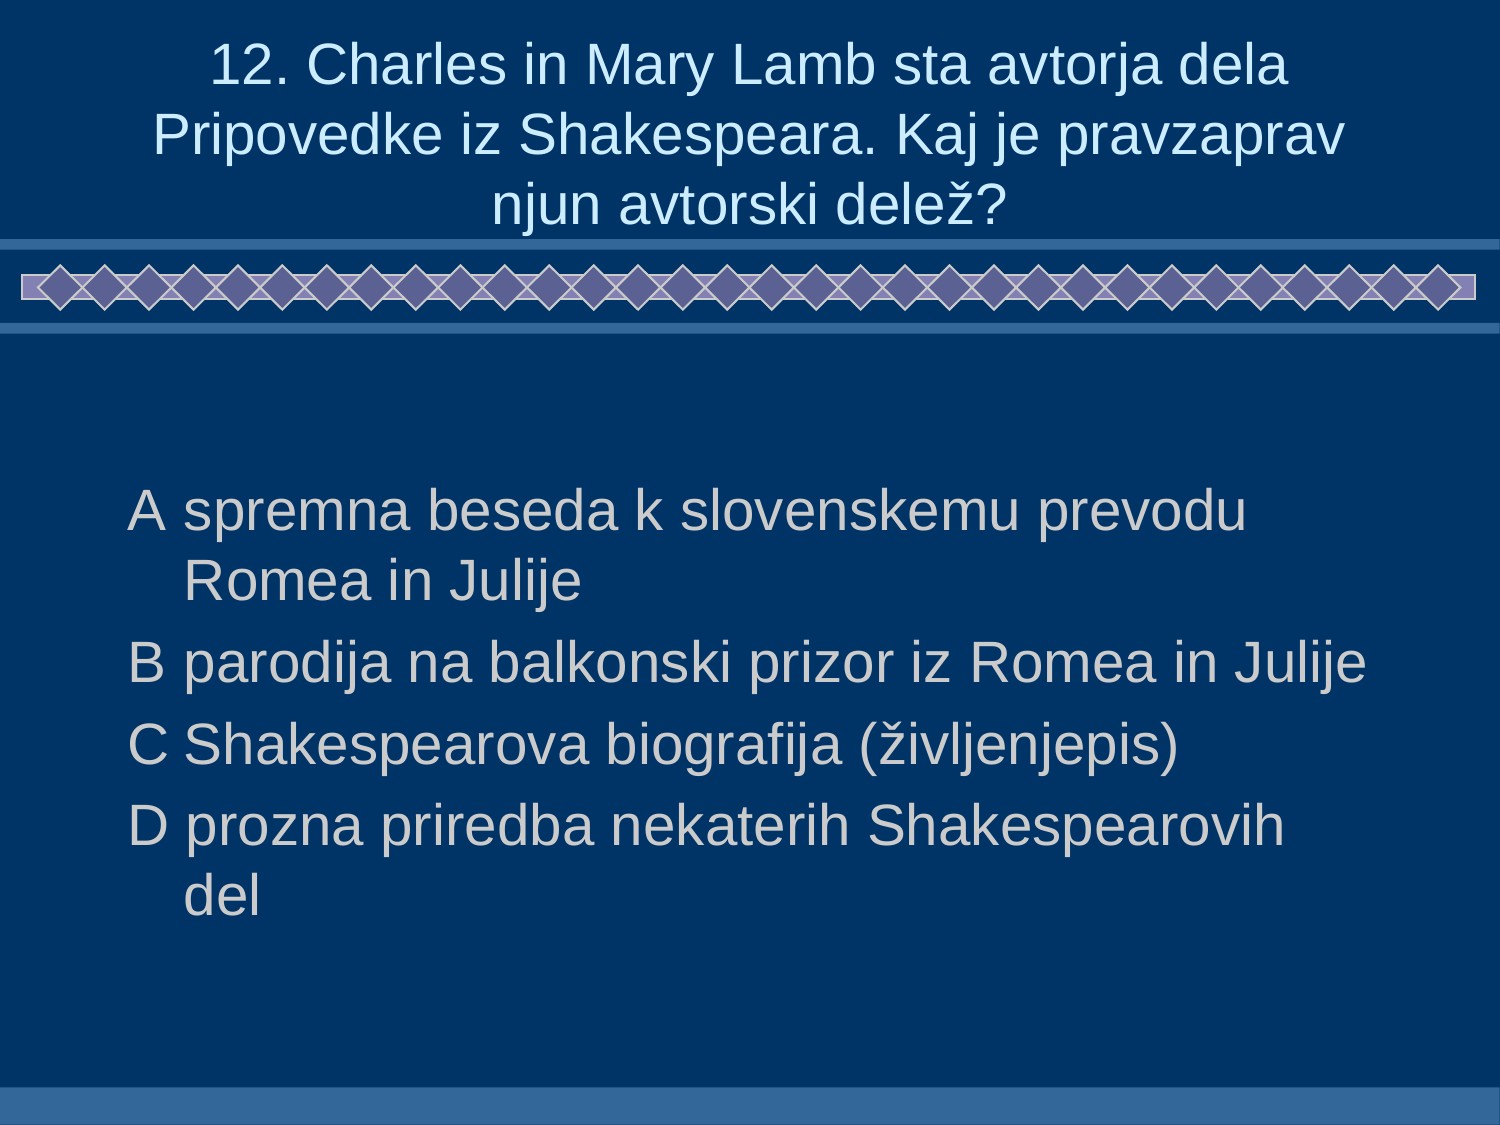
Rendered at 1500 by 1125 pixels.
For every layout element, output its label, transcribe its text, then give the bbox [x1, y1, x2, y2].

title 12. Charles in Mary Lamb sta avtorja dela Pripovedke iz Shakespeara. Kaj je pravzaprav njun avtorski delež? [112, 37, 1388, 225]
list A spremna beseda k slovenskemu prevodu Romea in Julije B parodija na balkonski prizor iz Romea in Julije C Shakespearova biografija (življenjepis) D prozna priredba nekaterih Shakespearovih del [112, 350, 1388, 1050]
